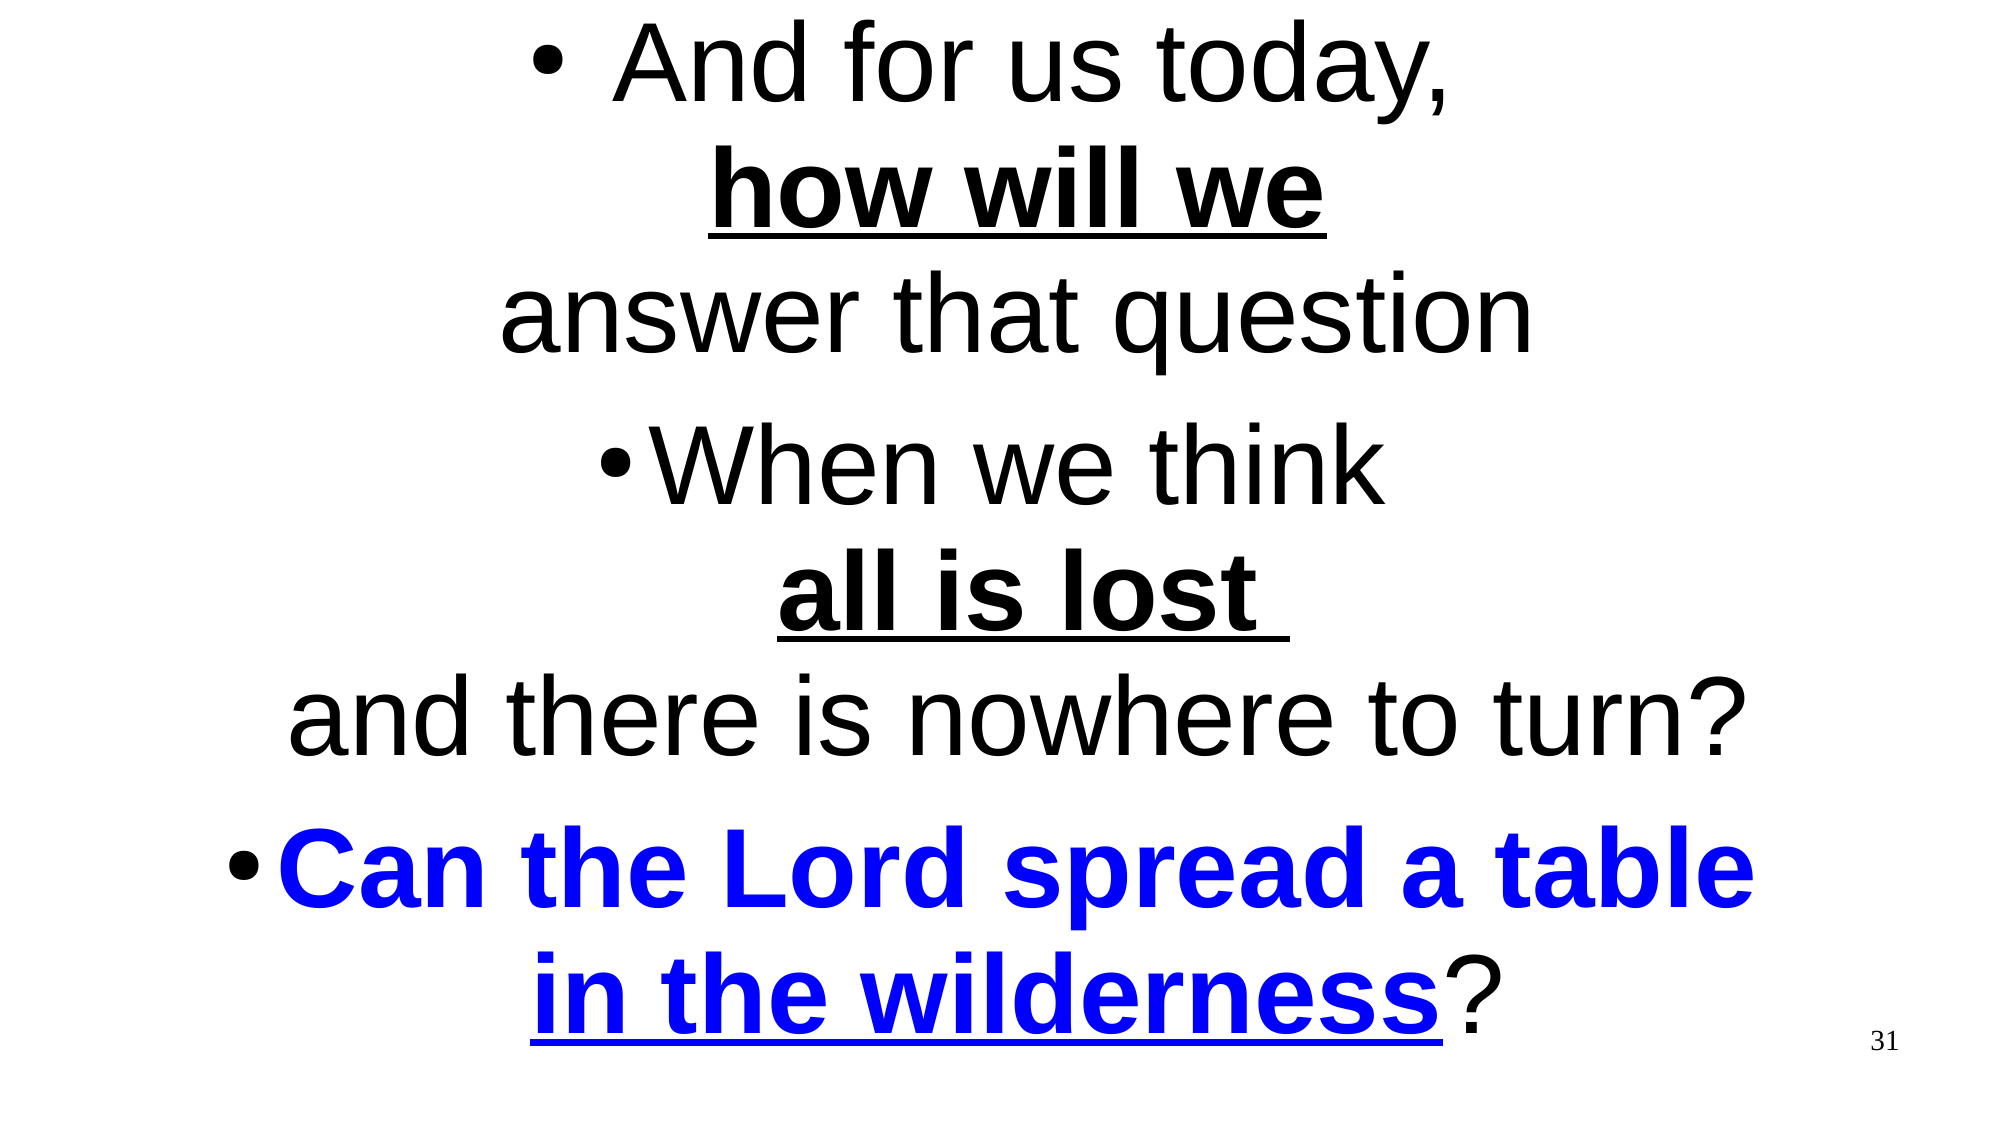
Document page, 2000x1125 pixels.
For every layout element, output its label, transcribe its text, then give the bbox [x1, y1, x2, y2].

list And for us today, how will we answer that question When we think all is lost and there is nowhere to turn? Can the Lord spread a table in the wilderness? [0, 0, 1996, 1123]
